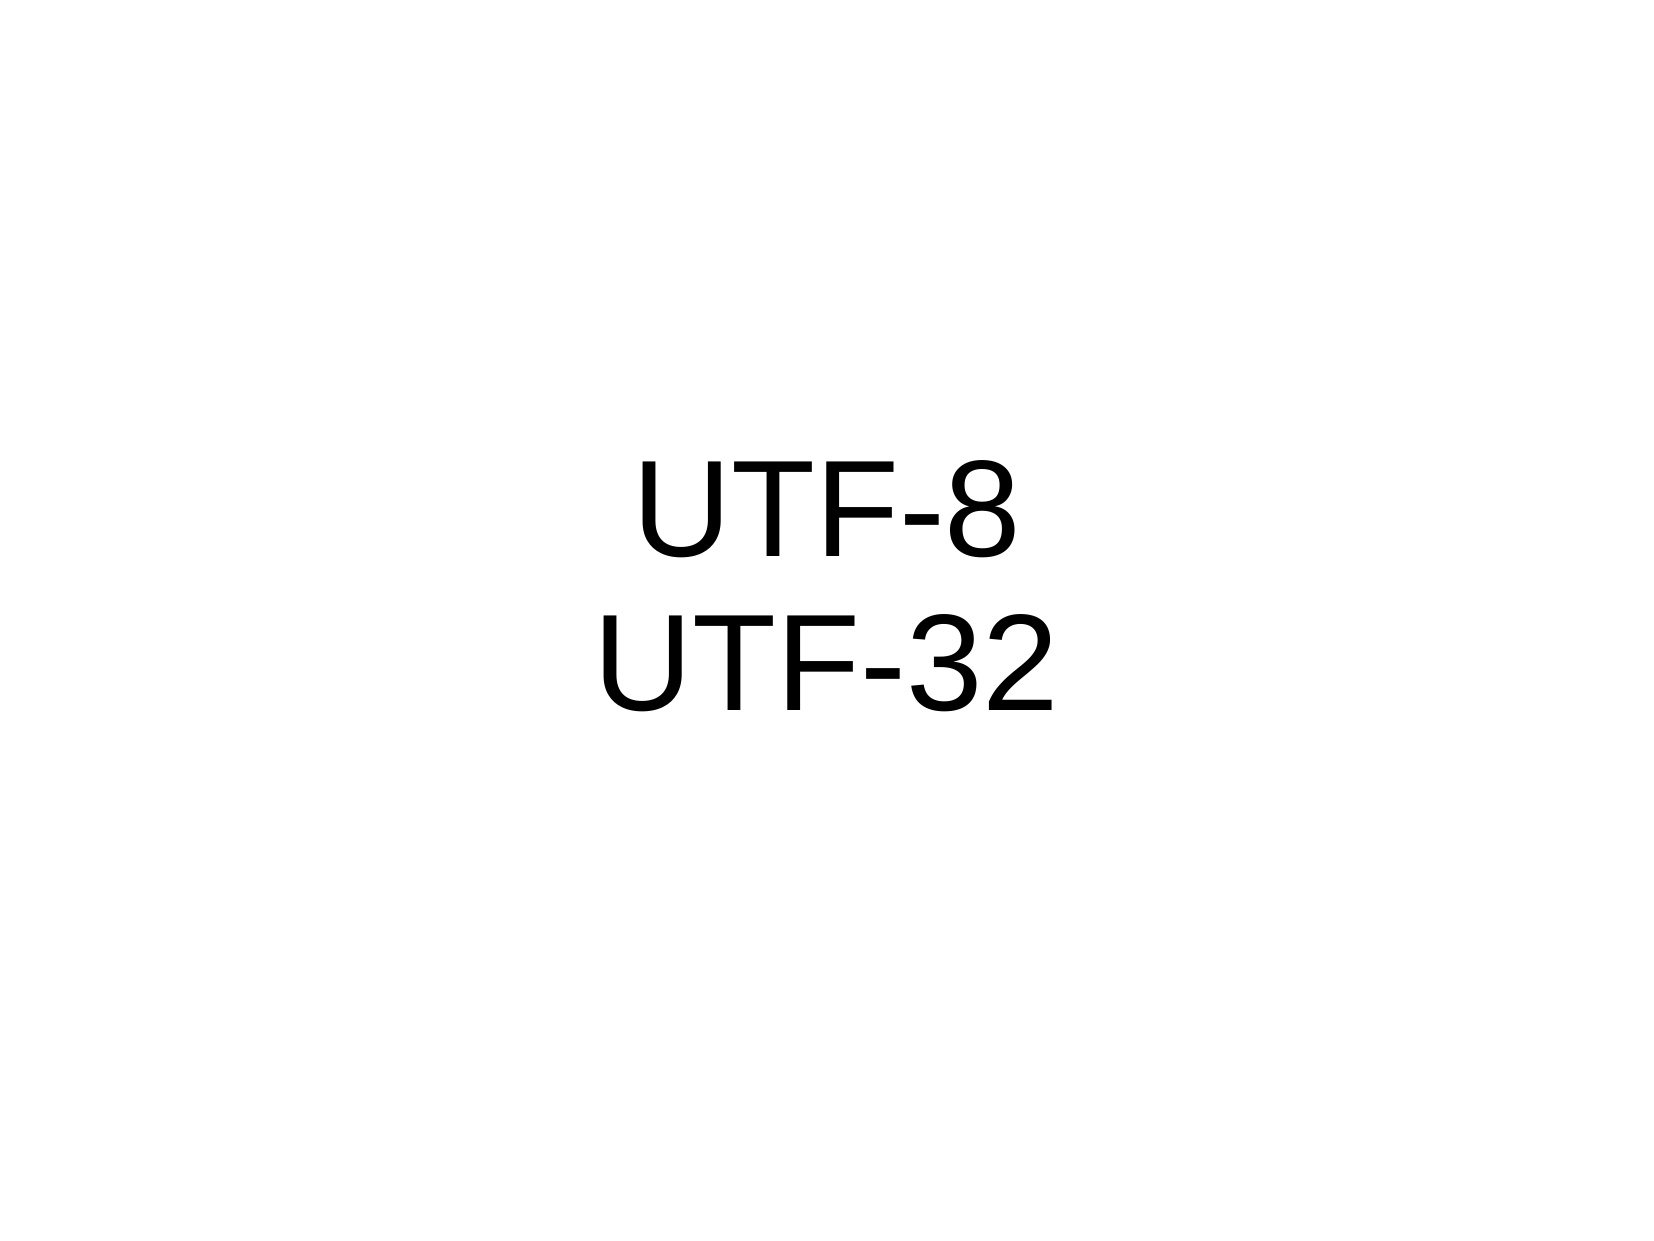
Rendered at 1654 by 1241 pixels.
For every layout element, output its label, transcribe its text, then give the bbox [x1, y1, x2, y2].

title UTF-8 UTF-32 [82, 56, 1571, 1115]
